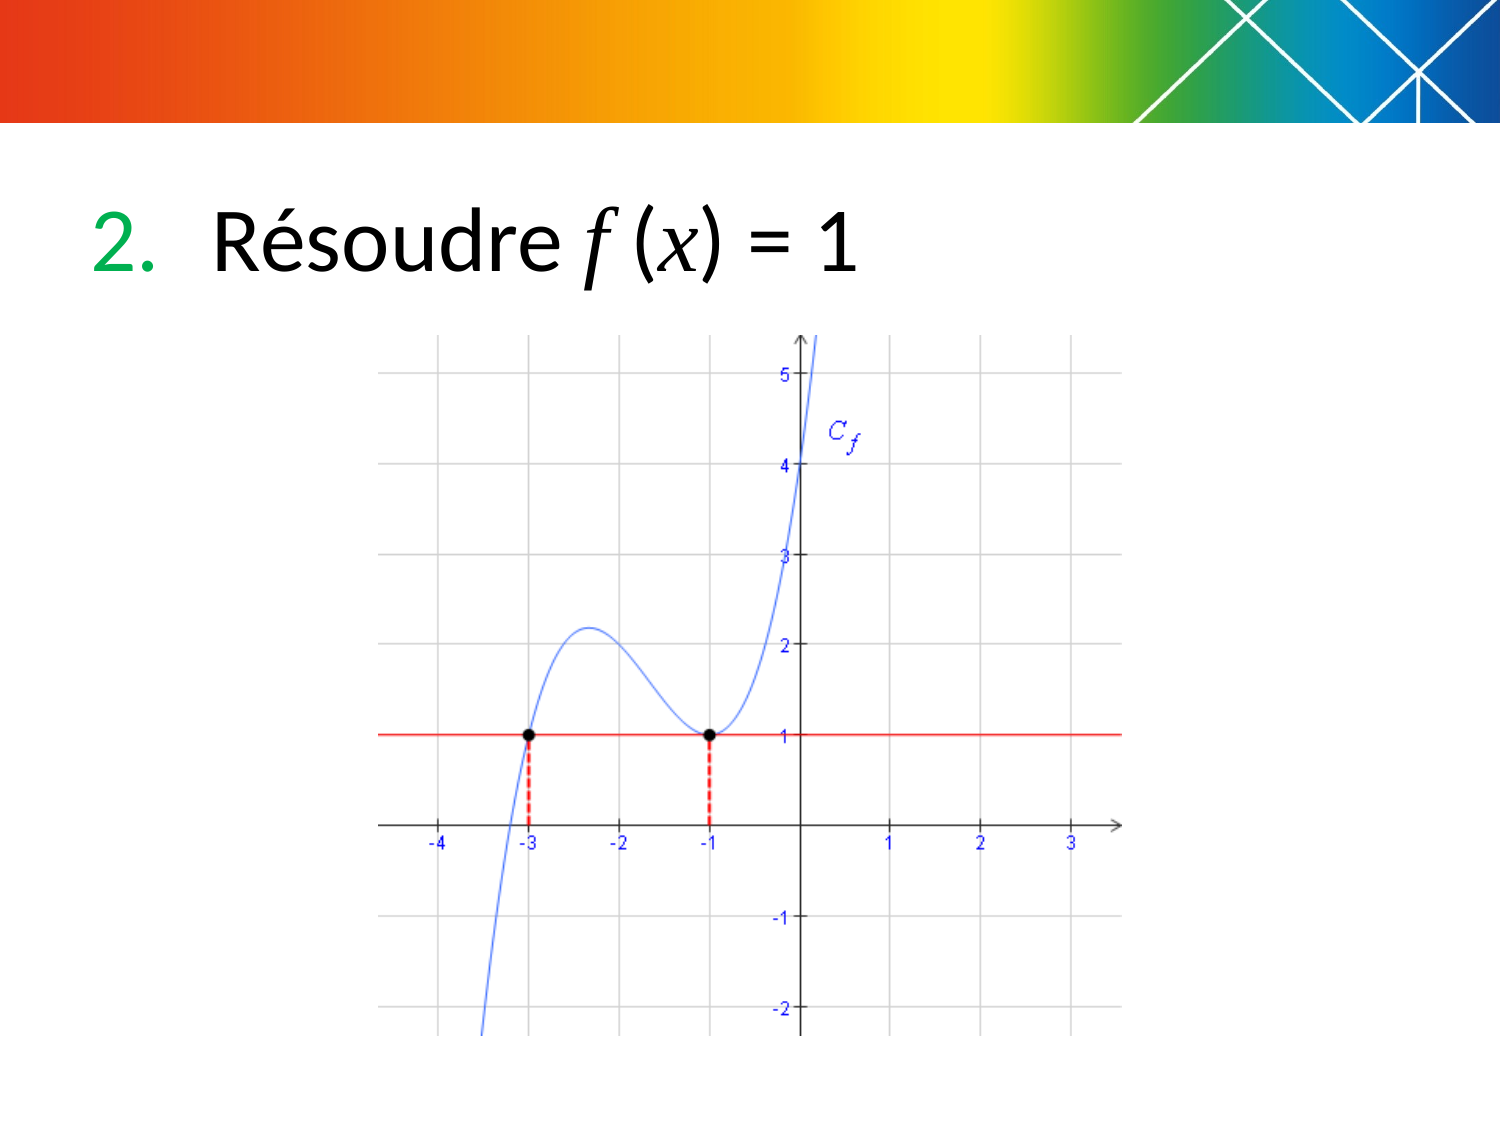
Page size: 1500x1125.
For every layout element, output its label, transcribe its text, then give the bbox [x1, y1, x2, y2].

picture [1340, 0, 1500, 123]
picture [0, 0, 1359, 123]
text_box [378, 335, 1122, 1036]
title Résoudre f (x) = 1 [75, 163, 1426, 305]
